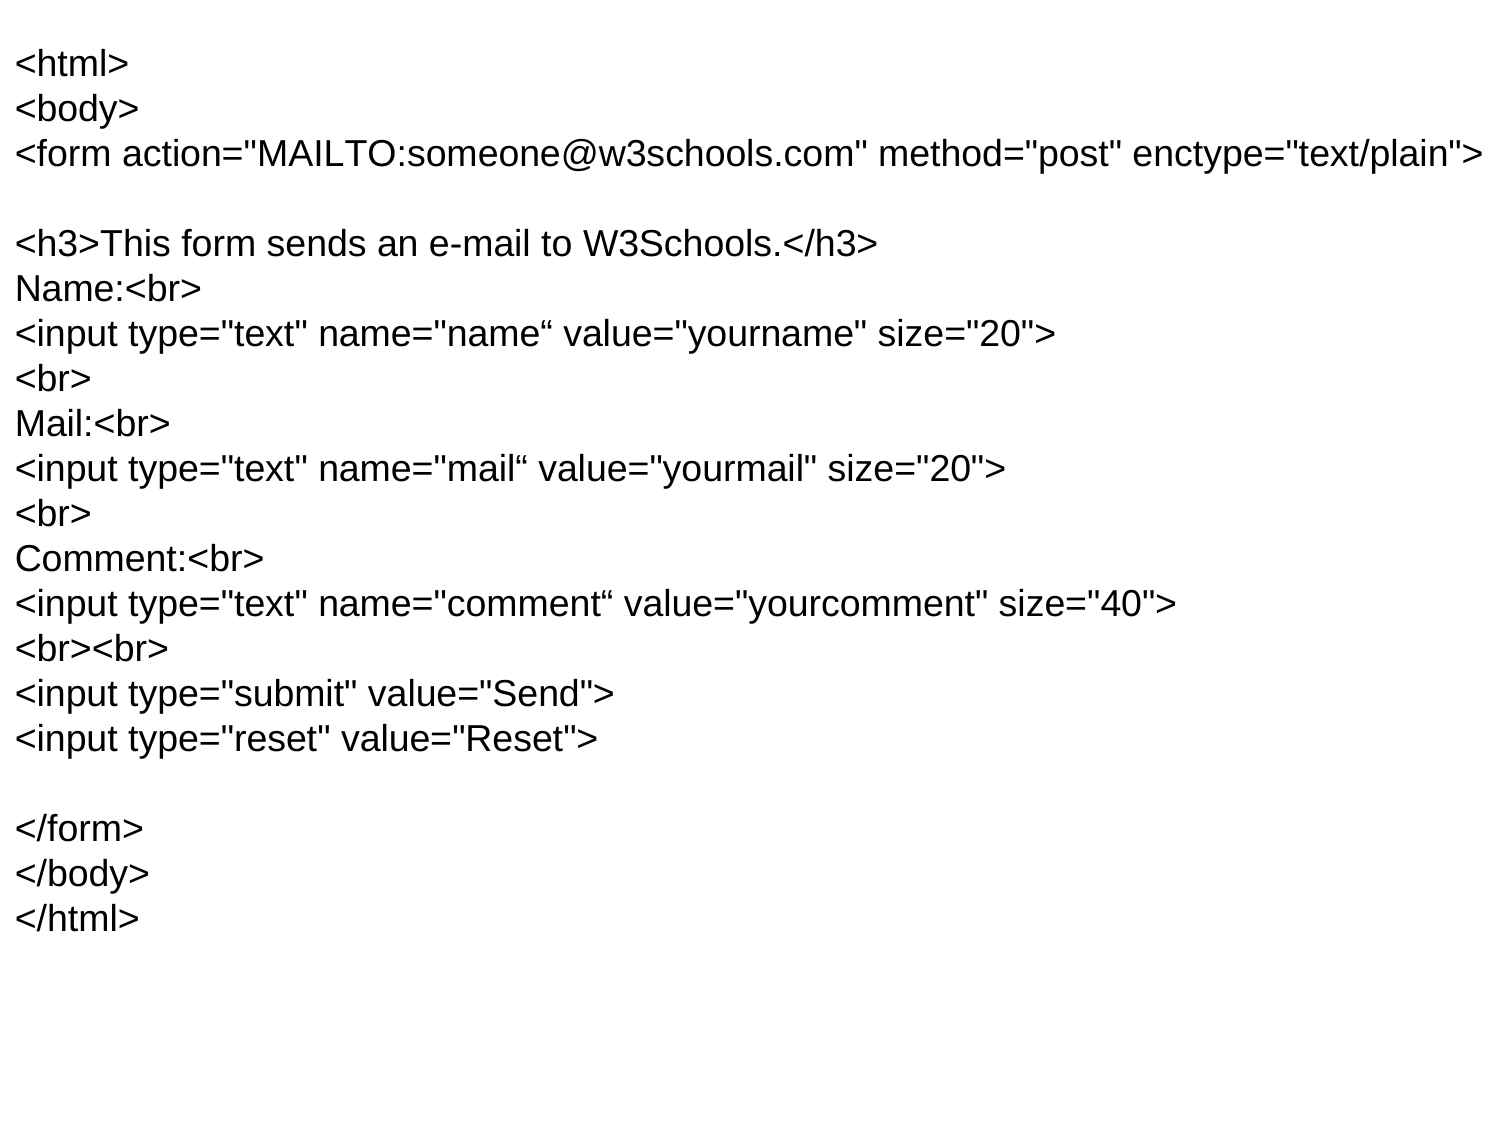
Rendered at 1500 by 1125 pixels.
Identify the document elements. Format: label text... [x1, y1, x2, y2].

text_box <html> <body> <form action="MAILTO:someone@w3schools.com" method="post" enctype="text/plain"> <h3>This form sends an e-mail to W3Schools.</h3> Name:<br> <input type="text" name="name“ value="yourname" size="20"> <br> Mail:<br> <input type="text" name="mail“ value="yourmail" size="20"> <br> Comment:<br> <input type="text" name="comment“ value="yourcomment" size="40"> <br><br> <input type="submit" value="Send"> <input type="reset" value="Reset"> </form> </body> </html> [0, 30, 1500, 947]
